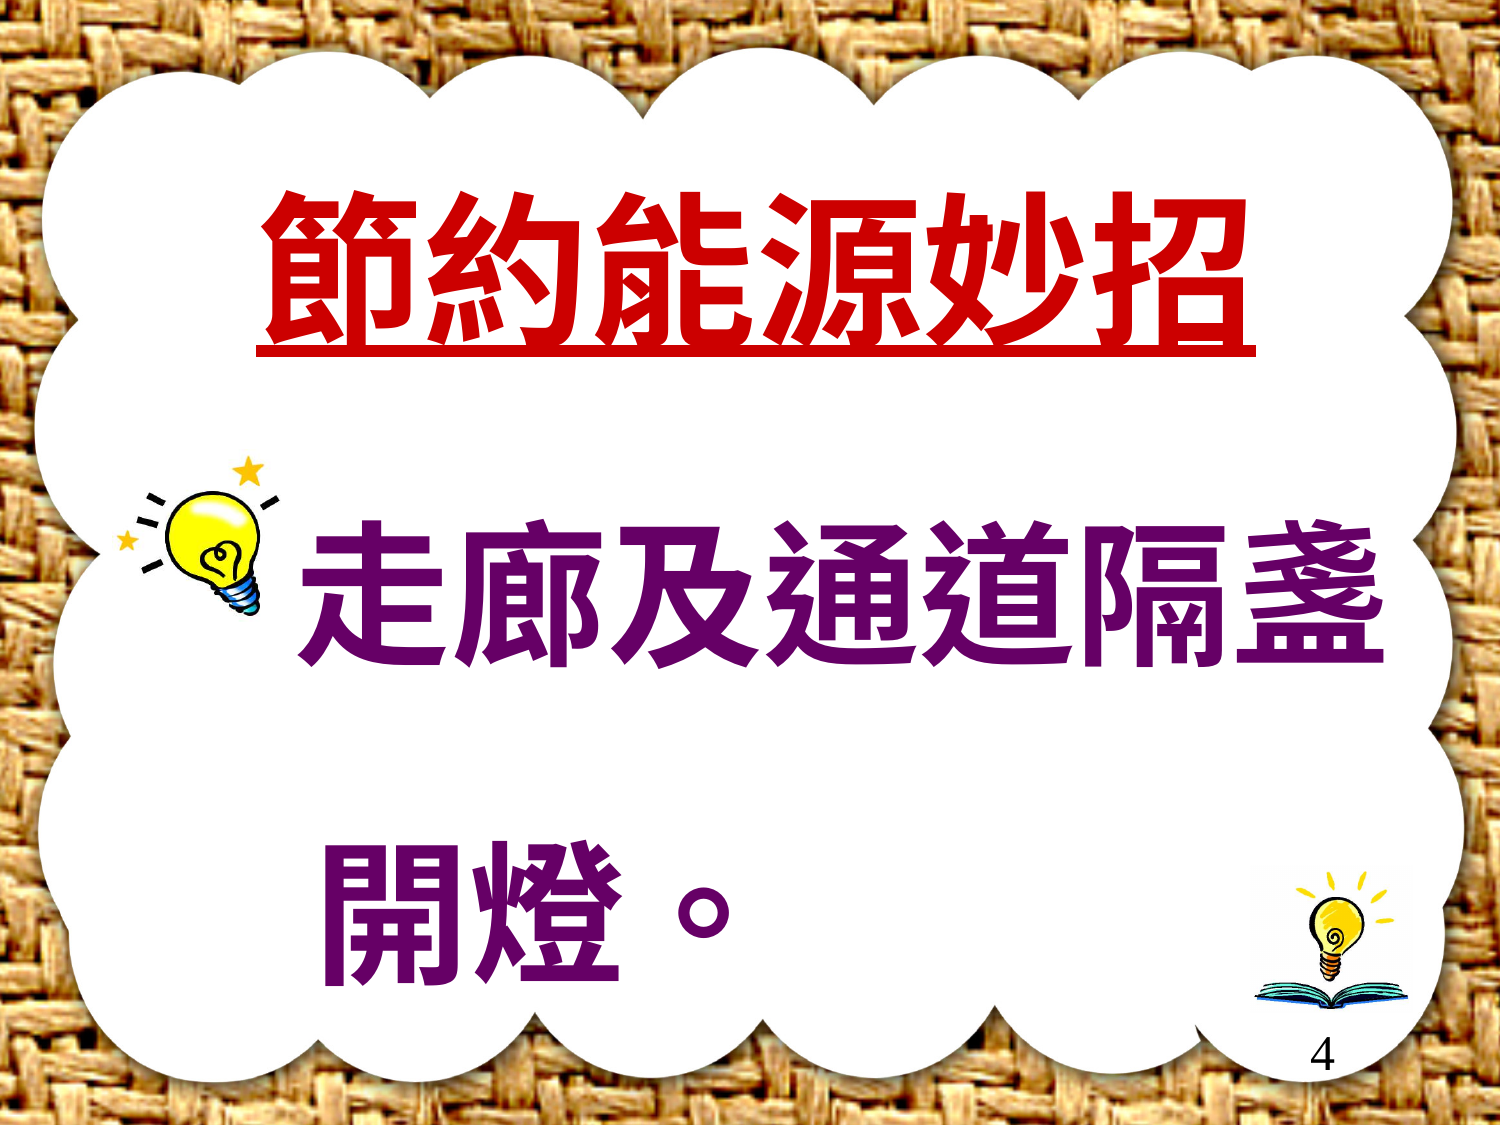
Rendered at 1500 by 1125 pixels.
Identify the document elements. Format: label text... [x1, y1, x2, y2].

picture [0, 0, 1500, 1125]
chart [112, 450, 288, 625]
text_box 節約能源妙招 走廊及通道隔盞開燈。 [99, 118, 1413, 1013]
